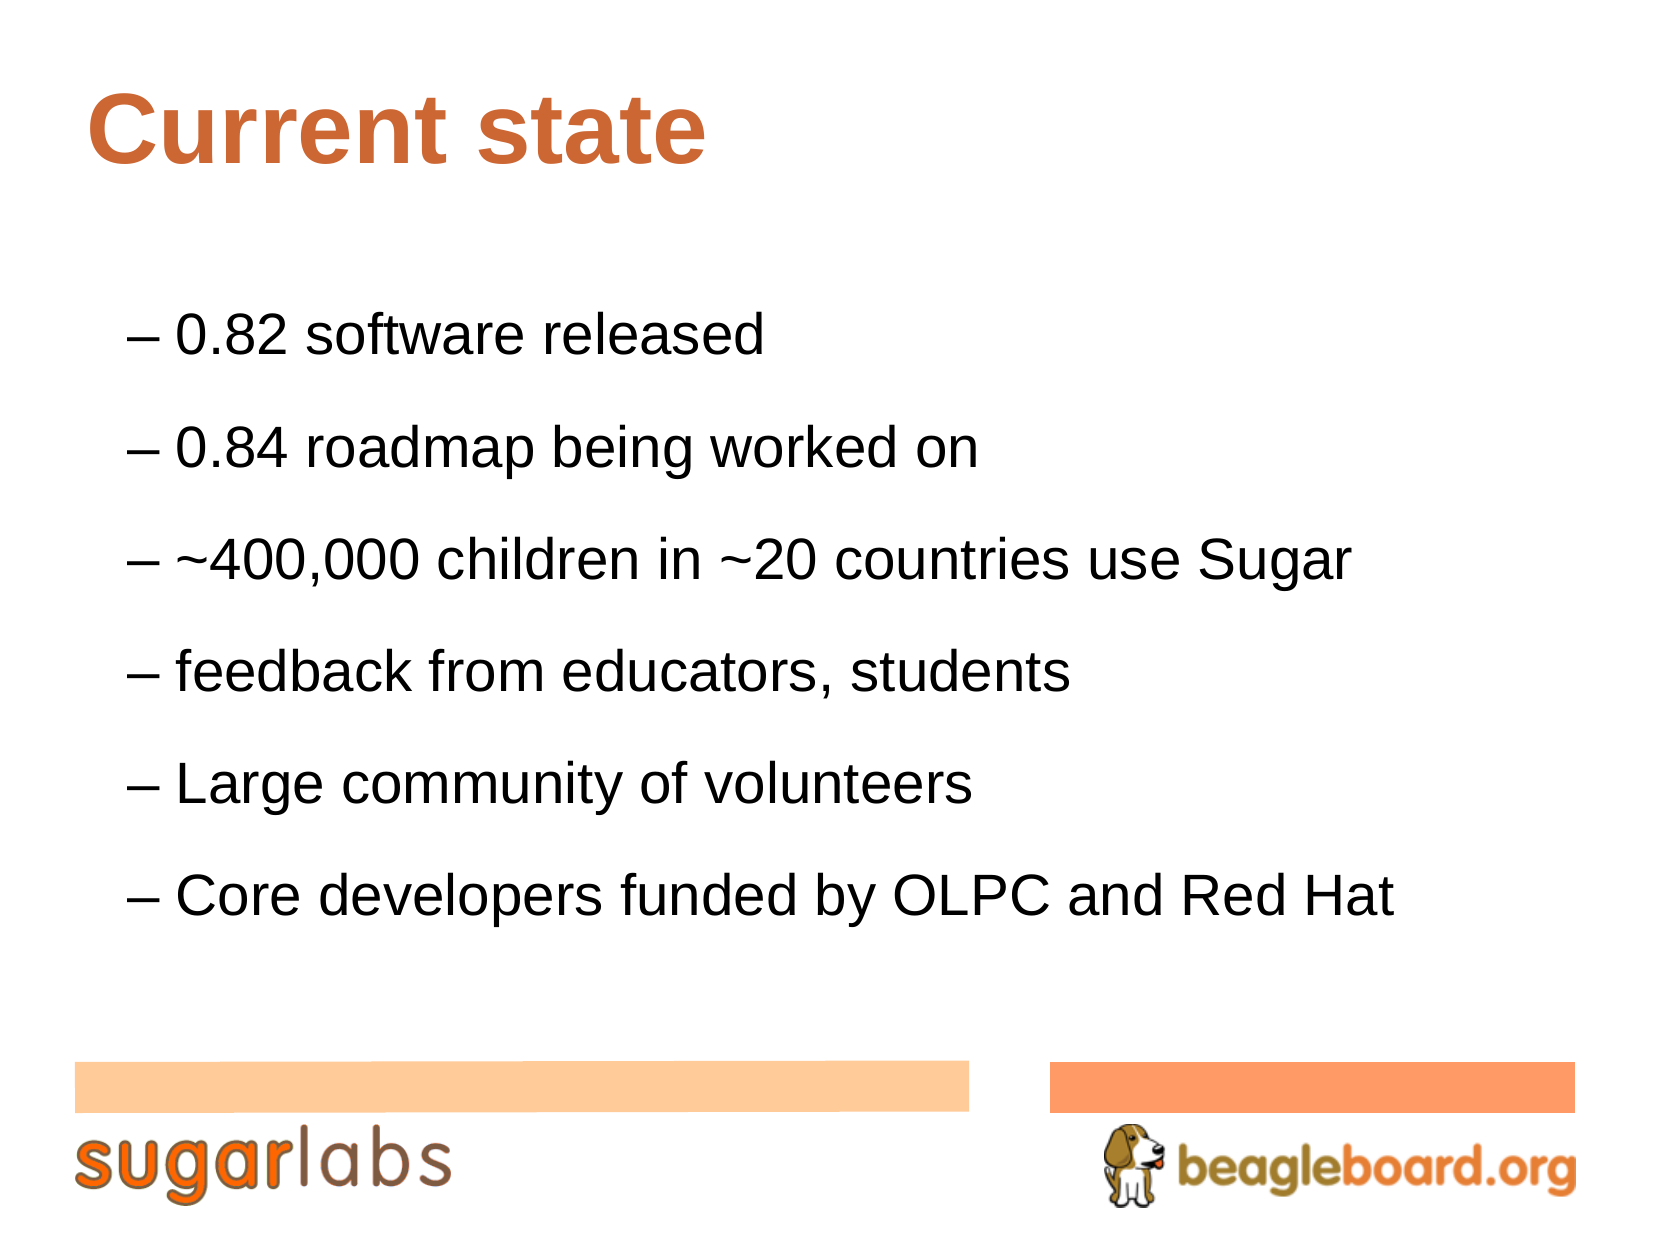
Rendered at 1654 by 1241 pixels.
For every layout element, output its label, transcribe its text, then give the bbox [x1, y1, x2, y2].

picture [1104, 1124, 1576, 1208]
title Current state [86, 32, 1576, 226]
text_box 0.82 software released 0.84 roadmap being worked on ~400,000 children in ~20 countries use Sugar feedback from educators, students Large community of volunteers Core developers funded by OLPC and Red Hat [112, 262, 1472, 1013]
picture [75, 1124, 451, 1206]
